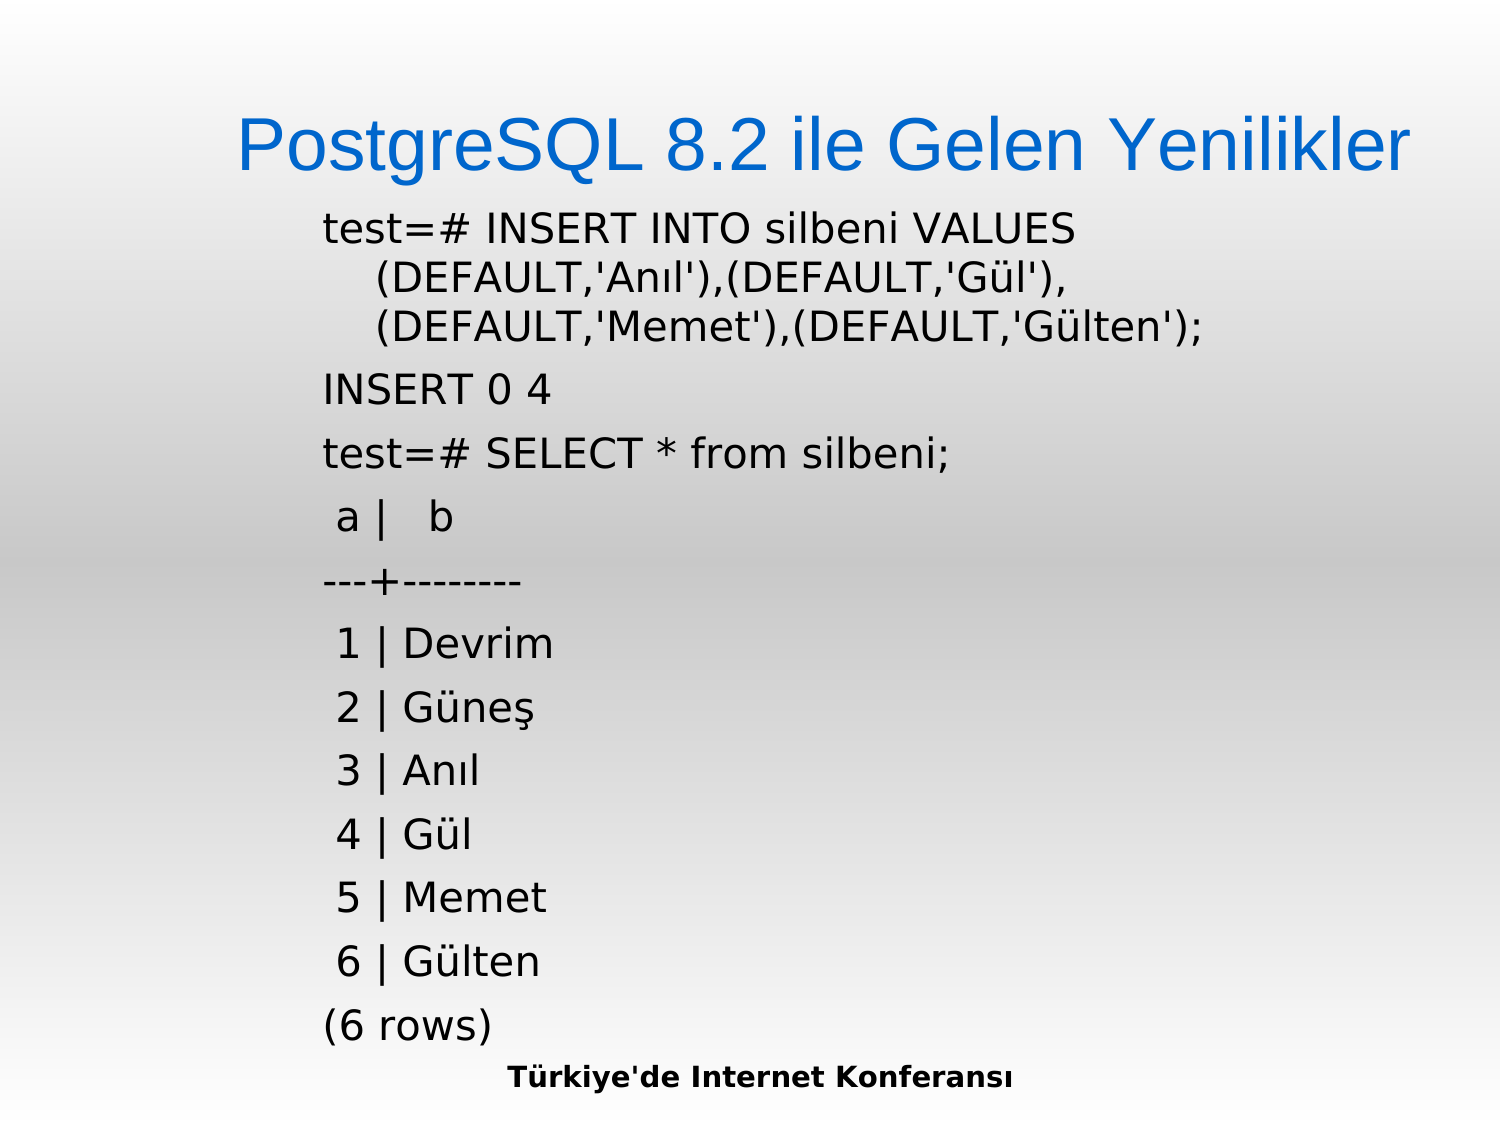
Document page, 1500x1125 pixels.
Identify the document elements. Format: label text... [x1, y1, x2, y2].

list test=# INSERT INTO silbeni VALUES (DEFAULT,'Anıl'),(DEFAULT,'Gül'),(DEFAULT,'Memet'),(DEFAULT,'Gülten'); INSERT 0 4 test=# SELECT * from silbeni; a | b ---+-------- 1 | Devrim 2 | Güneş 3 | Anıl 4 | Gül 5 | Memet 6 | Gülten (6 rows) [224, 205, 1425, 1125]
title PostgreSQL 8.2 ile Gelen Yenilikler [224, 49, 1425, 205]
